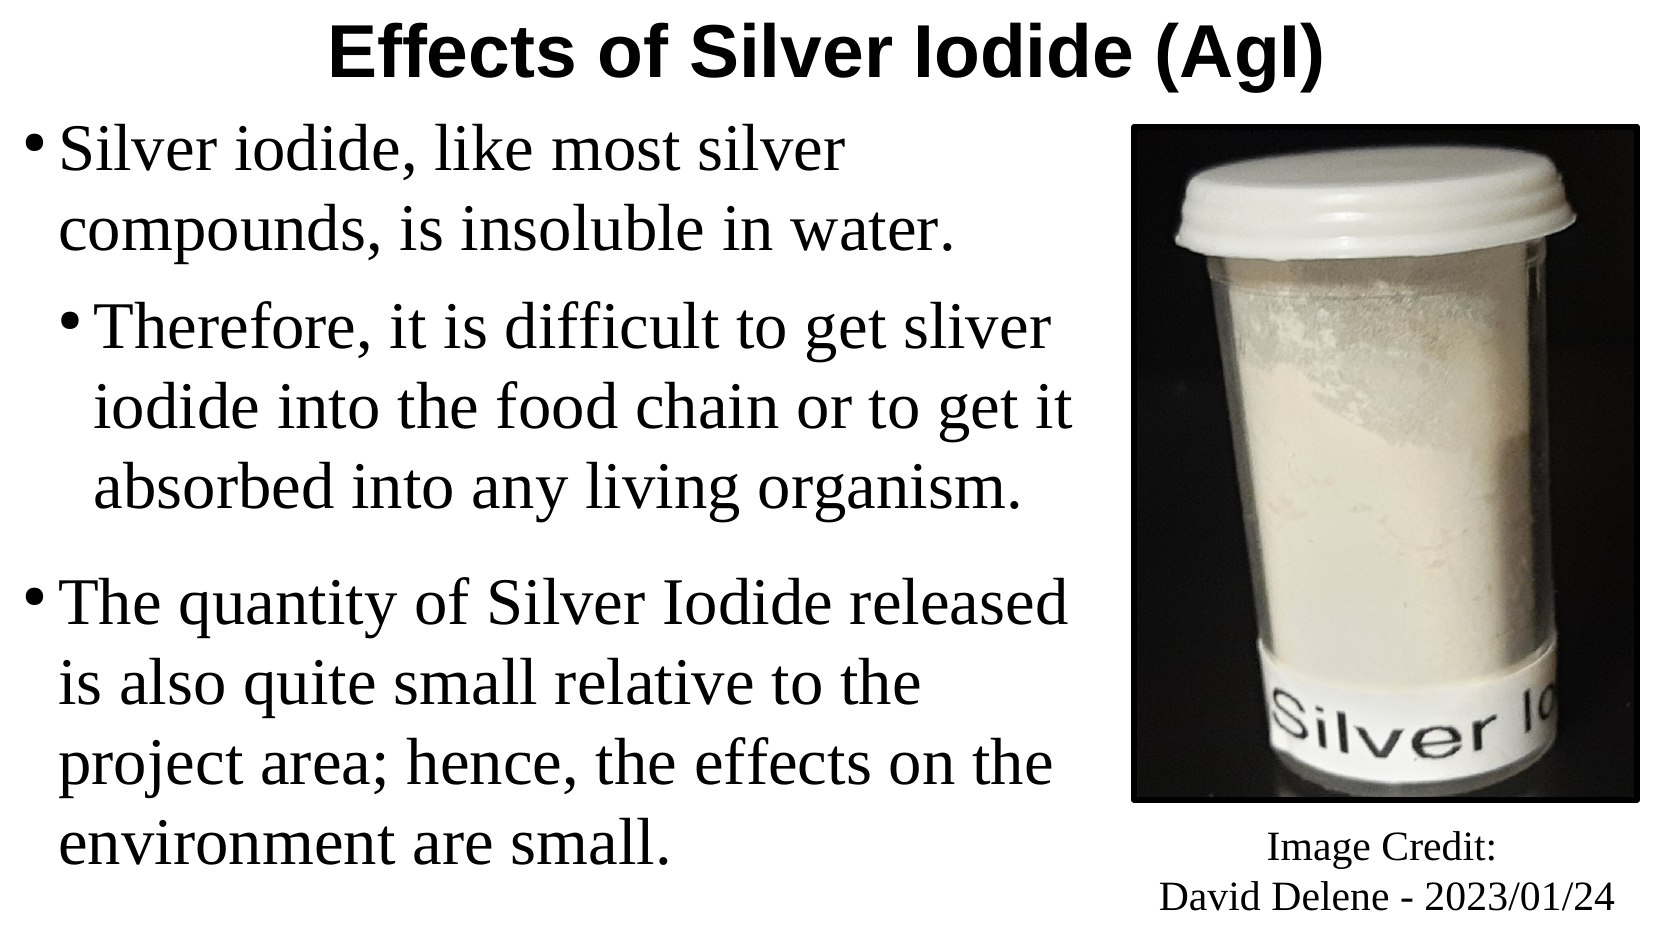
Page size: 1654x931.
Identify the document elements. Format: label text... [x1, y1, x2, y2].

title Effects of Silver Iodide (AgI) [0, 0, 1654, 106]
text_box Silver iodide, like most silver compounds, is insoluble in water. Therefore, it is difficult to get sliver iodide into the food chain or to get it absorbed into any living organism. The quantity of Silver Iodide released is also quite small relative to the project area; hence, the effects on the environment are small. [7, 96, 1126, 912]
text_box Image Credit: David Delene - 2023/01/24 [1135, 811, 1639, 927]
picture [1136, 130, 1635, 797]
